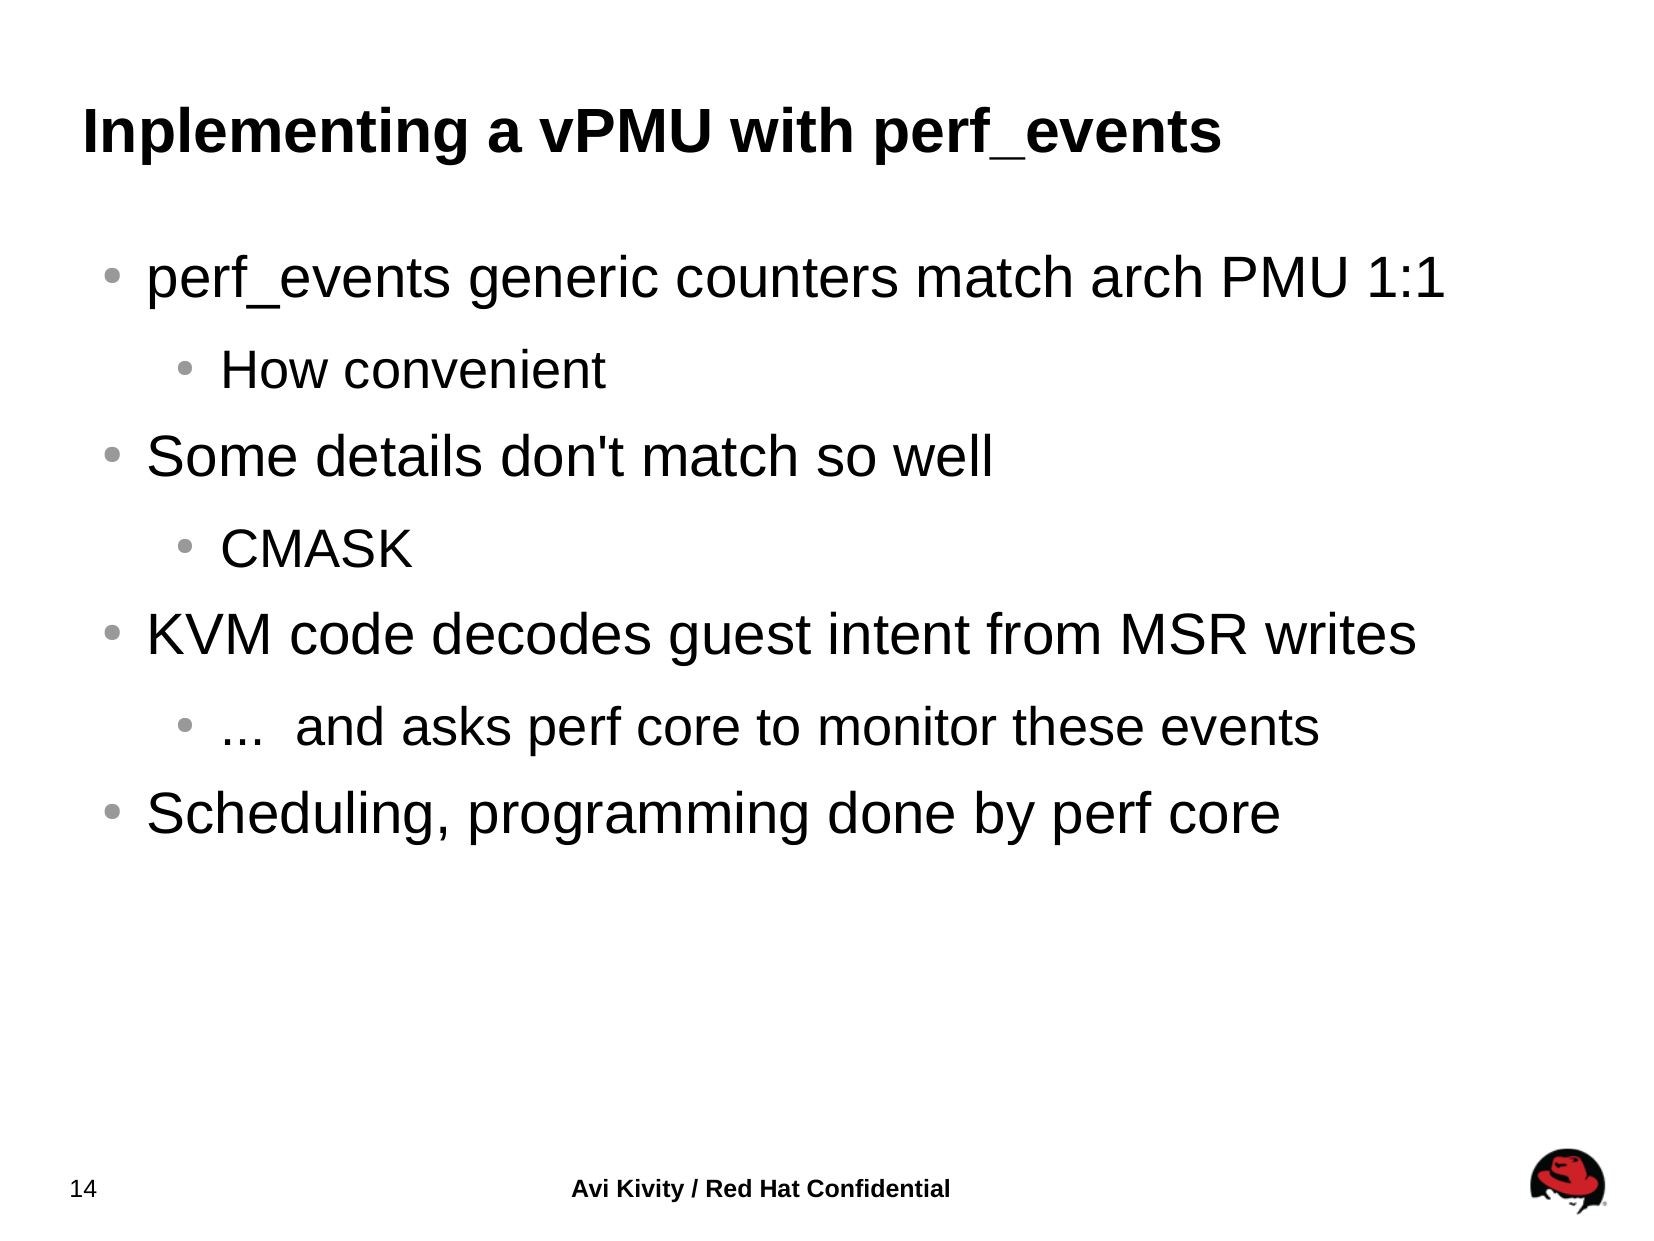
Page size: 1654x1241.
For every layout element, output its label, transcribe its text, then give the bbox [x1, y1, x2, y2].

picture [1529, 1146, 1613, 1224]
title Inplementing a vPMU with perf_events [82, 37, 1571, 226]
list perf_events generic counters match arch PMU 1:1 How convenient Some details don't match so well CMASK KVM code decodes guest intent from MSR writes ... and asks perf core to monitor these events Scheduling, programming done by perf core [86, 244, 1576, 1039]
